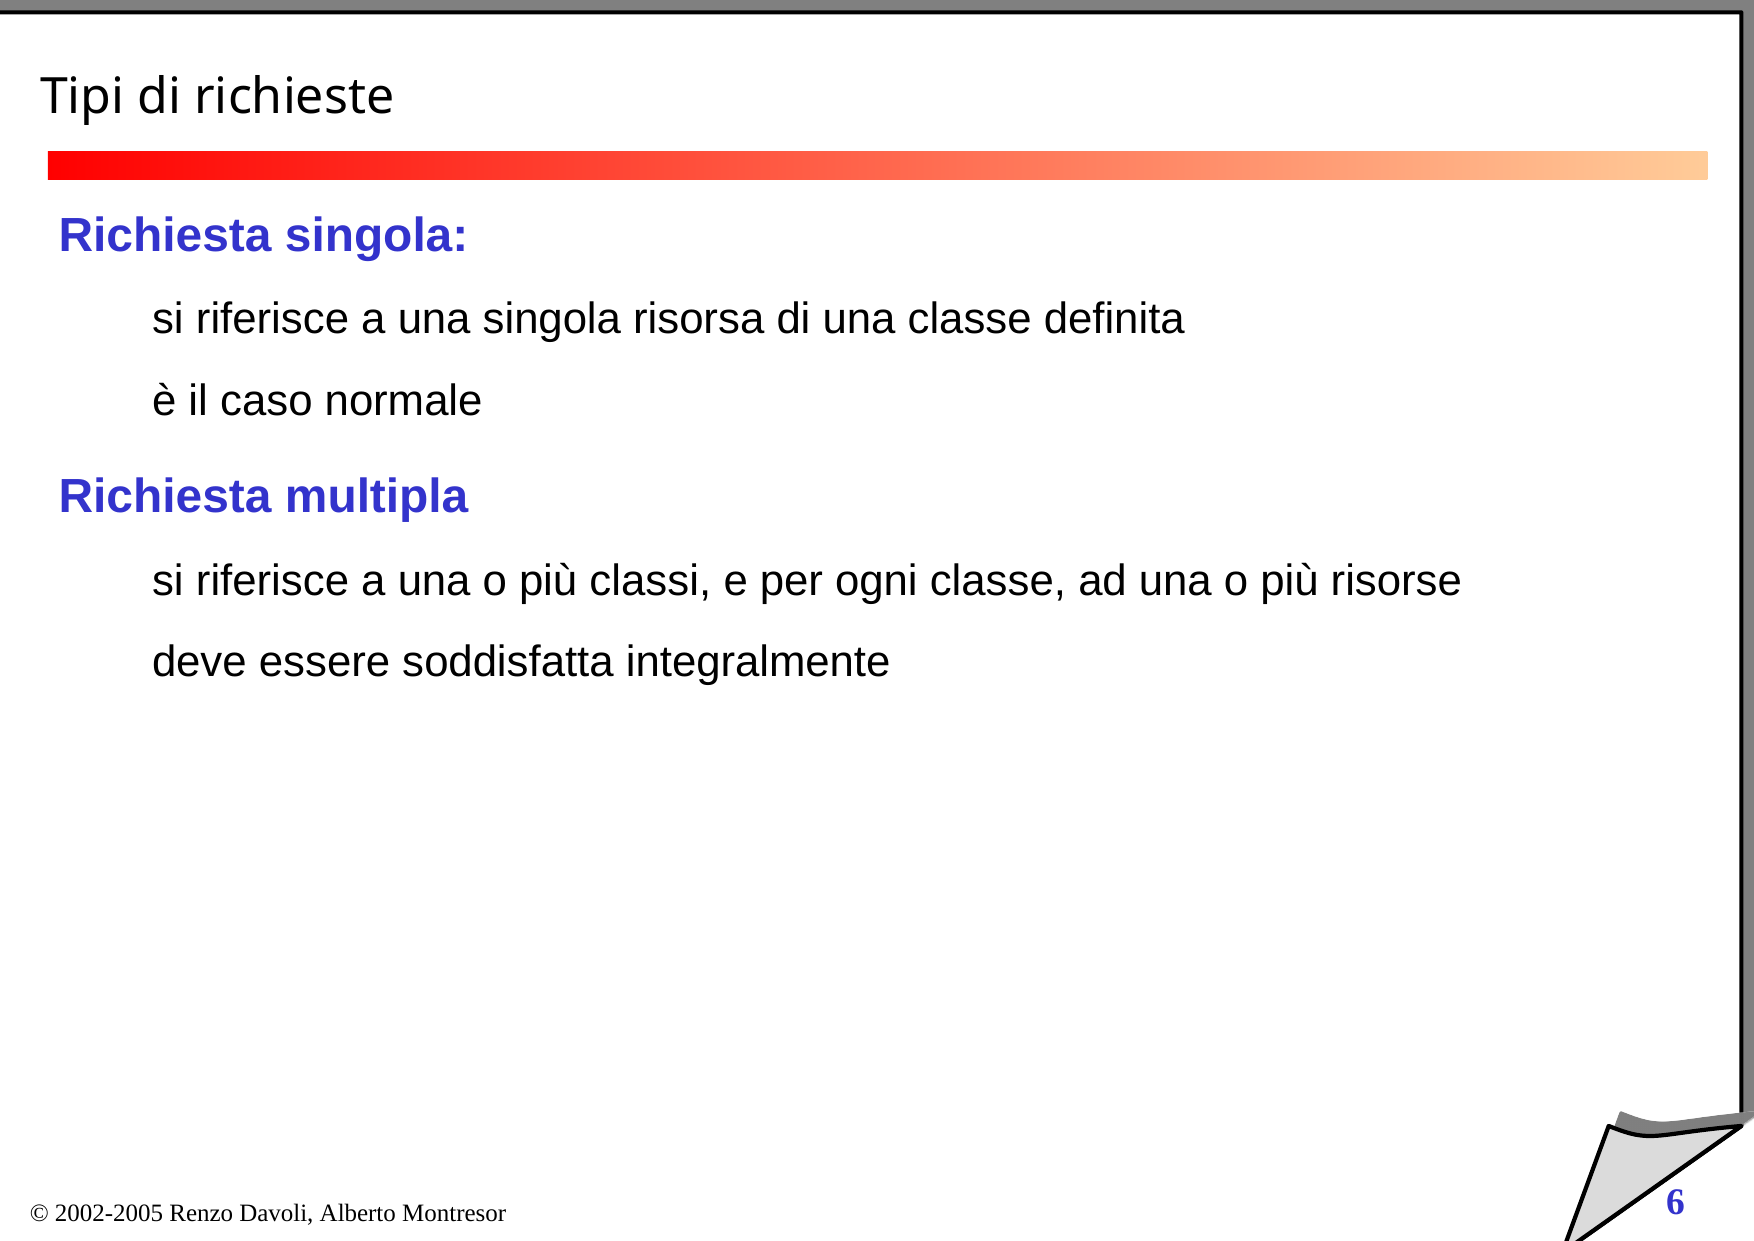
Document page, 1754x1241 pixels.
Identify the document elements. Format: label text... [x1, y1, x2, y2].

title Tipi di richieste [40, 49, 1714, 144]
text_box q [750, 152, 754, 179]
list Richiesta singola: si riferisce a una singola risorsa di una classe definita è il caso normale Richiesta multipla si riferisce a una o più classi, e per ogni classe, ad una o più risorse deve essere soddisfatta integralmente [58, 206, 1696, 815]
